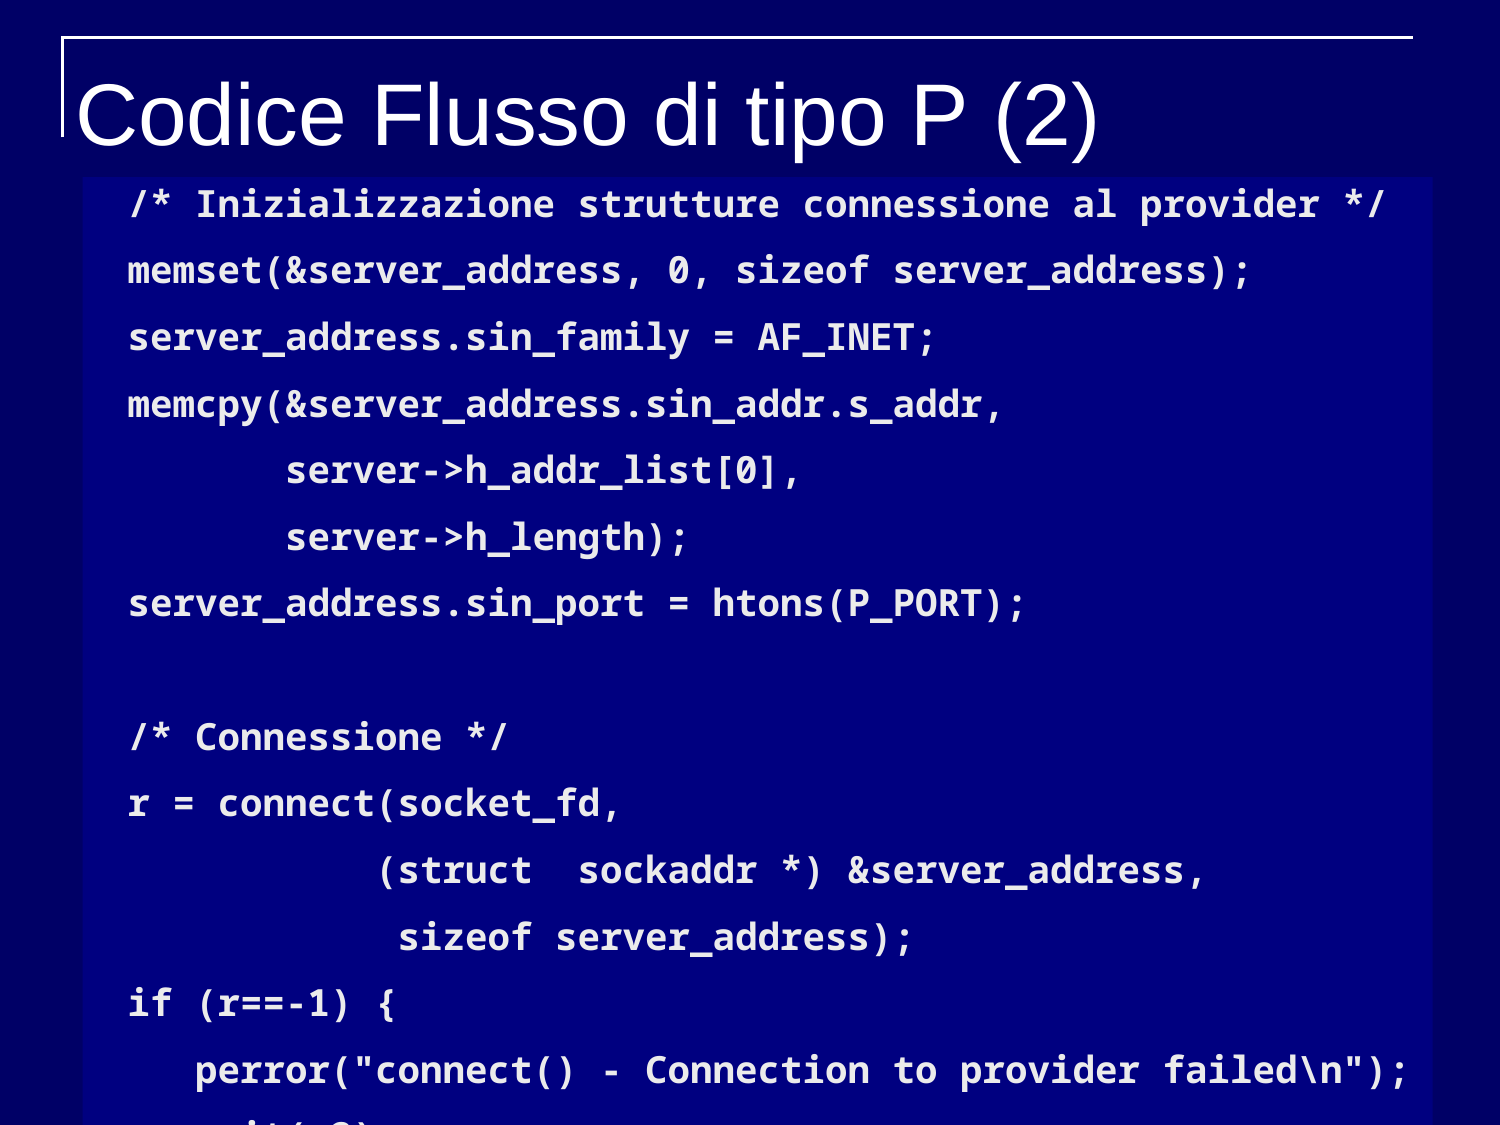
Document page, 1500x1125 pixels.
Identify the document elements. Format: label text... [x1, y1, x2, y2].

title Codice Flusso di tipo P (2) [75, 52, 1426, 178]
list /* Inizializzazione strutture connessione al provider */ memset(&server_address, 0, sizeof server_address); server_address.sin_family = AF_INET; memcpy(&server_address.sin_addr.s_addr, server->h_addr_list[0], server->h_length); server_address.sin_port = htons(P_PORT); /* Connessione */ r = connect(socket_fd, (struct sockaddr *) &server_address, sizeof server_address); if (r==-1) { perror("connect() - Connection to provider failed\n"); exit(-2); } [82, 177, 1433, 1092]
